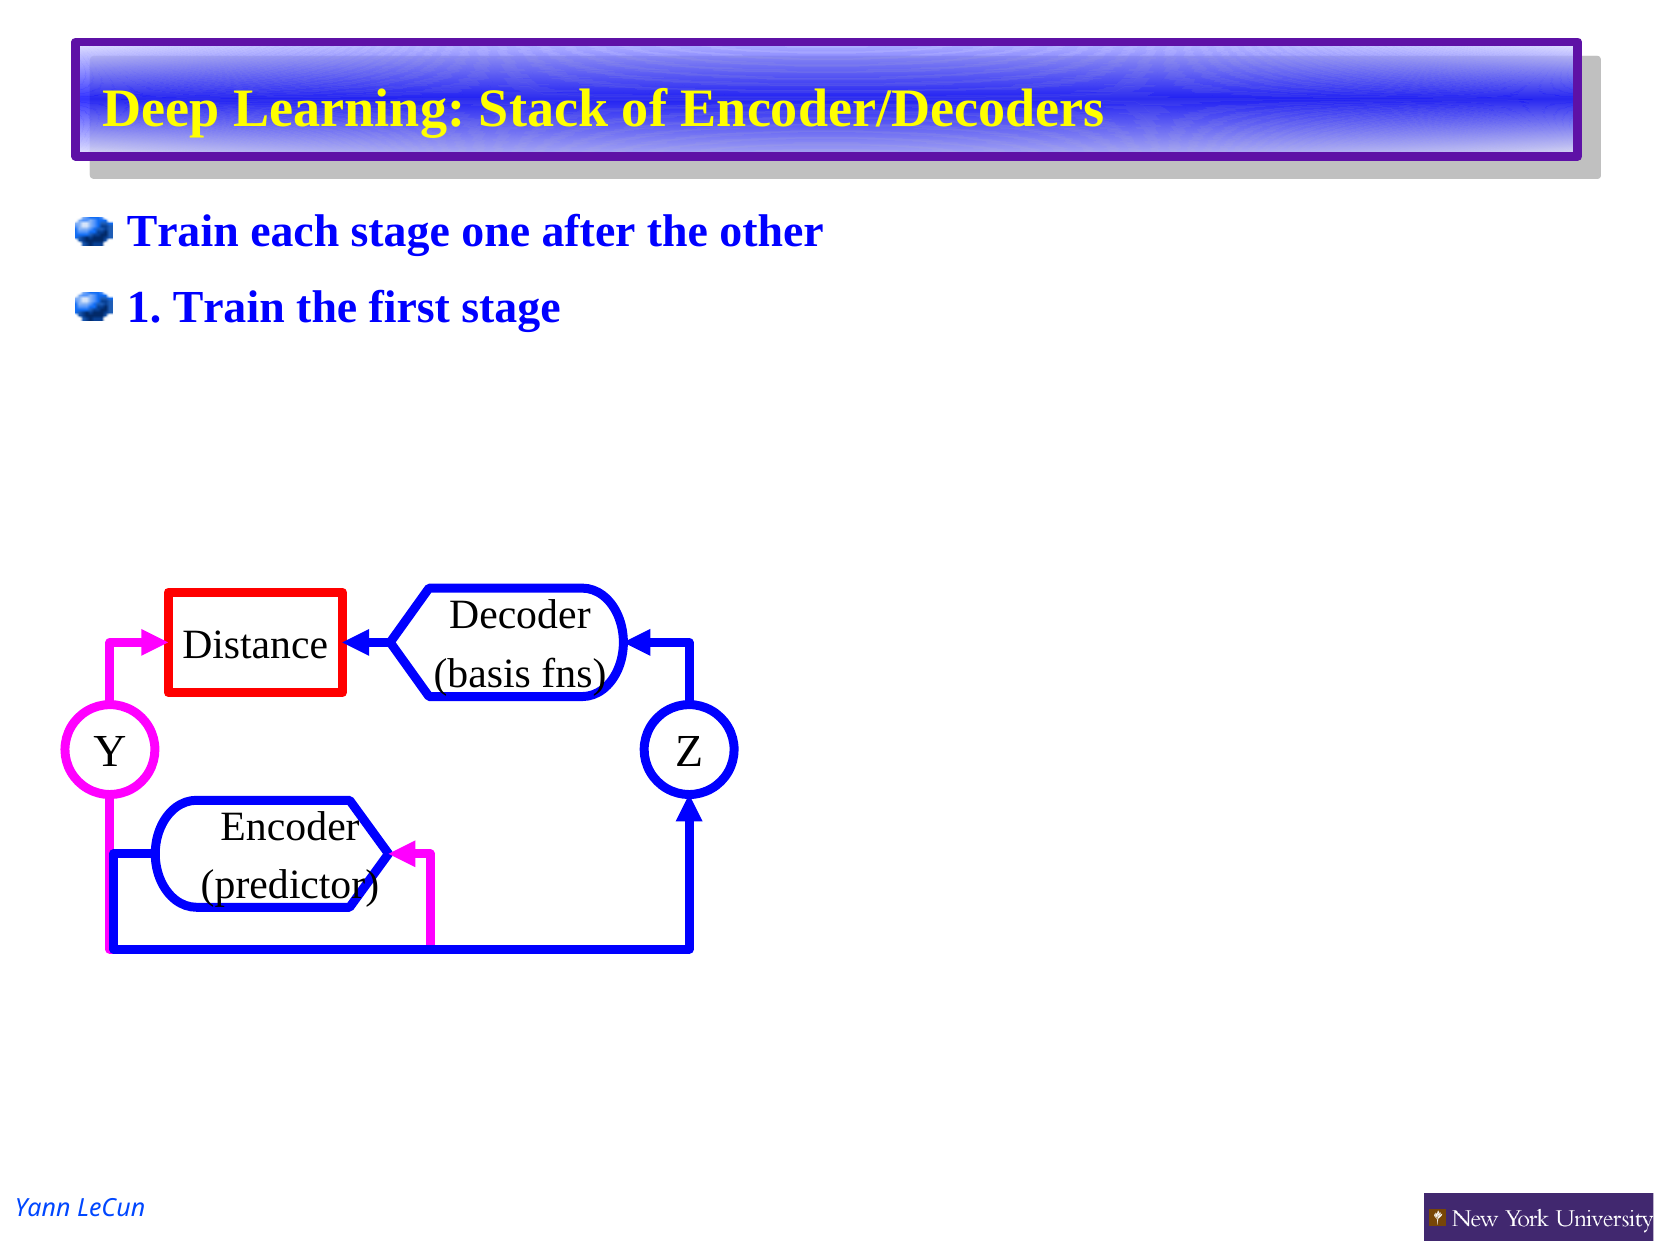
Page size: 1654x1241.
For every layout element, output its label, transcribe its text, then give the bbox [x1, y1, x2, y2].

title Deep Learning: Stack of Encoder/Decoders [75, 41, 1578, 157]
text_box Y [64, 704, 155, 795]
picture [1424, 1193, 1654, 1241]
text_box Z [644, 704, 735, 795]
text_box Decoder (basis fns) [390, 588, 624, 697]
text_box Encoder (predictor) [155, 800, 388, 908]
text_box Distance [168, 592, 343, 693]
list Train each stage one after the other 1. Train the first stage [75, 205, 1562, 338]
